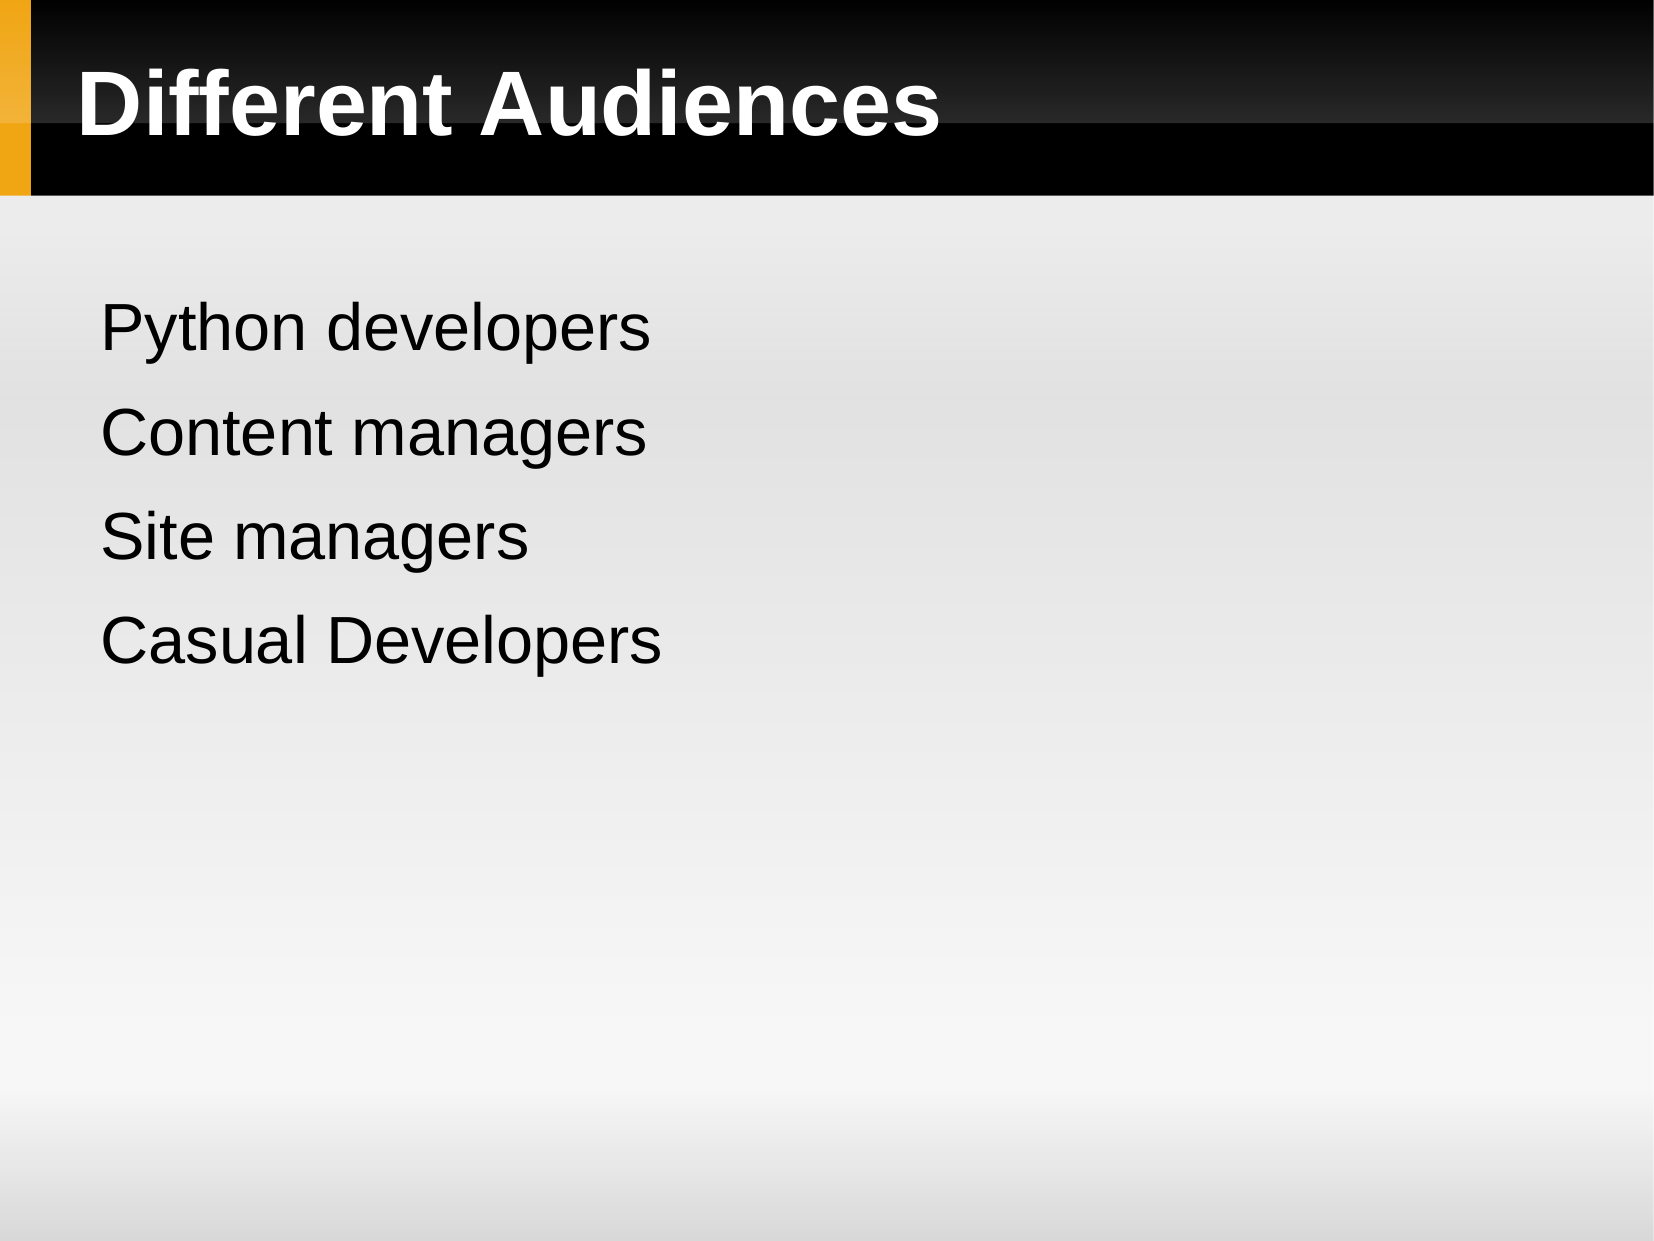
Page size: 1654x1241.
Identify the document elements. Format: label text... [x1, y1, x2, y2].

title Different Audiences [76, 7, 1565, 200]
list Python developers Content managers Site managers Casual Developers [82, 290, 1571, 1094]
picture [0, 0, 1654, 1241]
